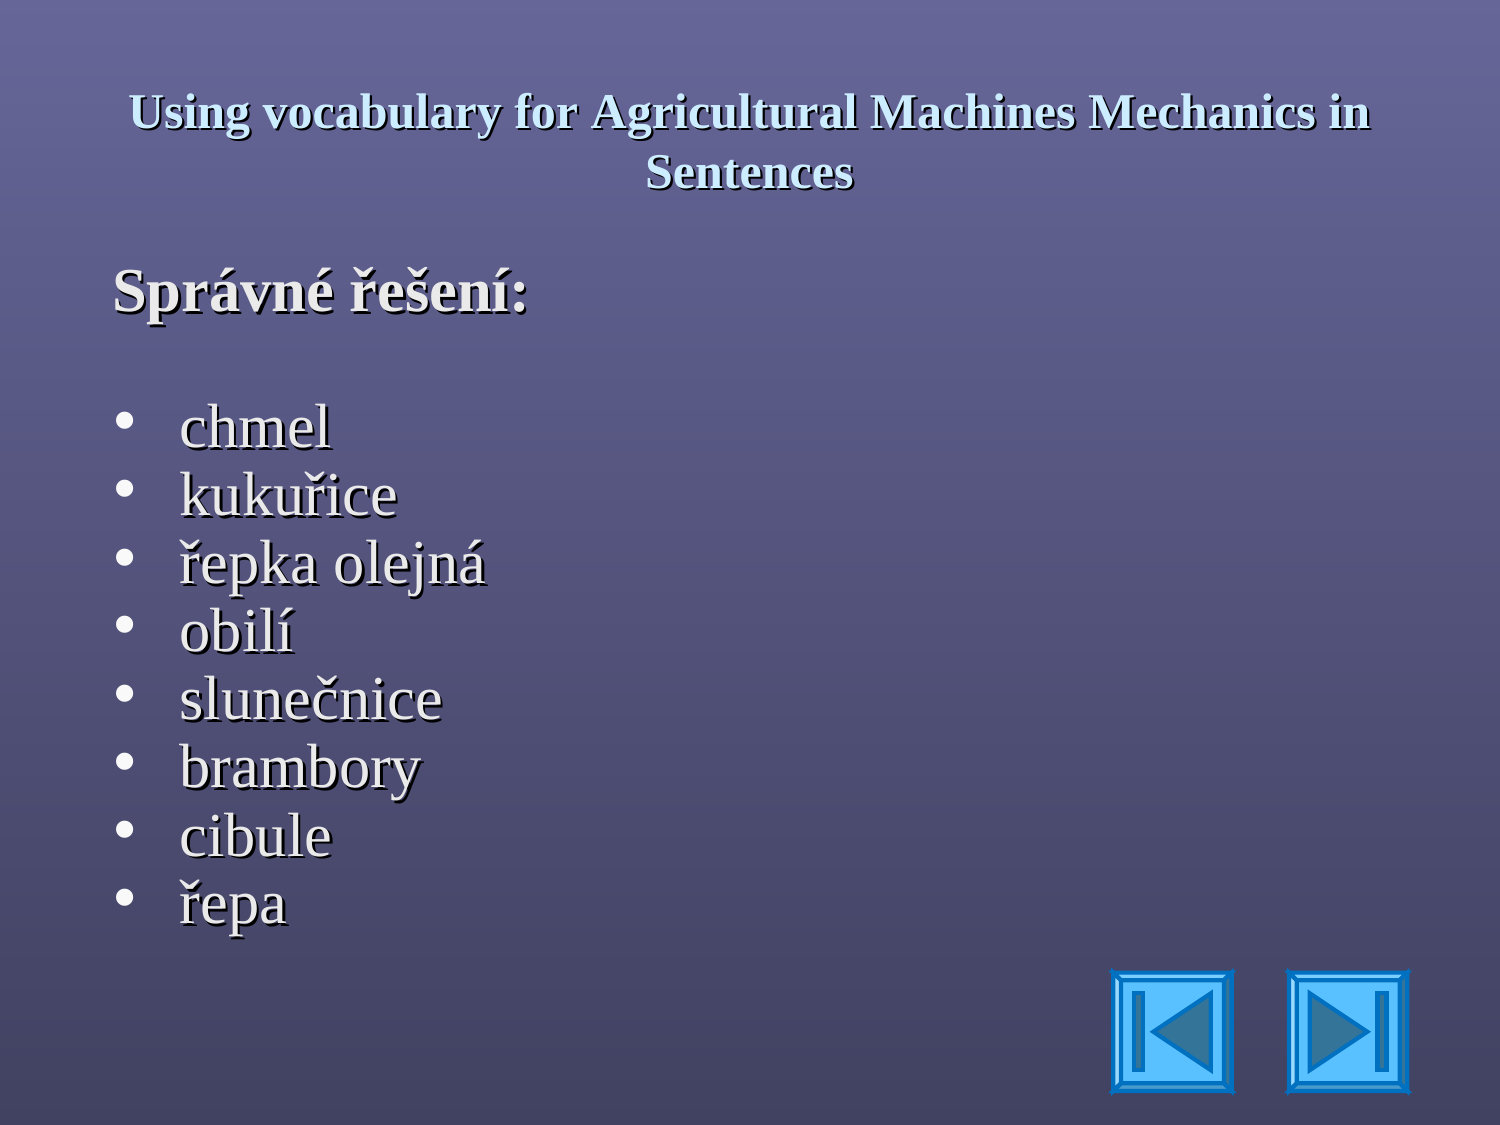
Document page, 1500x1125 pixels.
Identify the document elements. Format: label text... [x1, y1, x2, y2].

list Správné řešení: chmel kukuřice řepka olejná obilí slunečnice brambory cibule řepa [74, 262, 1425, 1011]
title Using vocabulary for Agricultural Machines Mechanics in Sentences [74, 44, 1425, 233]
text_box [1115, 972, 1232, 1091]
text_box [1290, 972, 1408, 1091]
